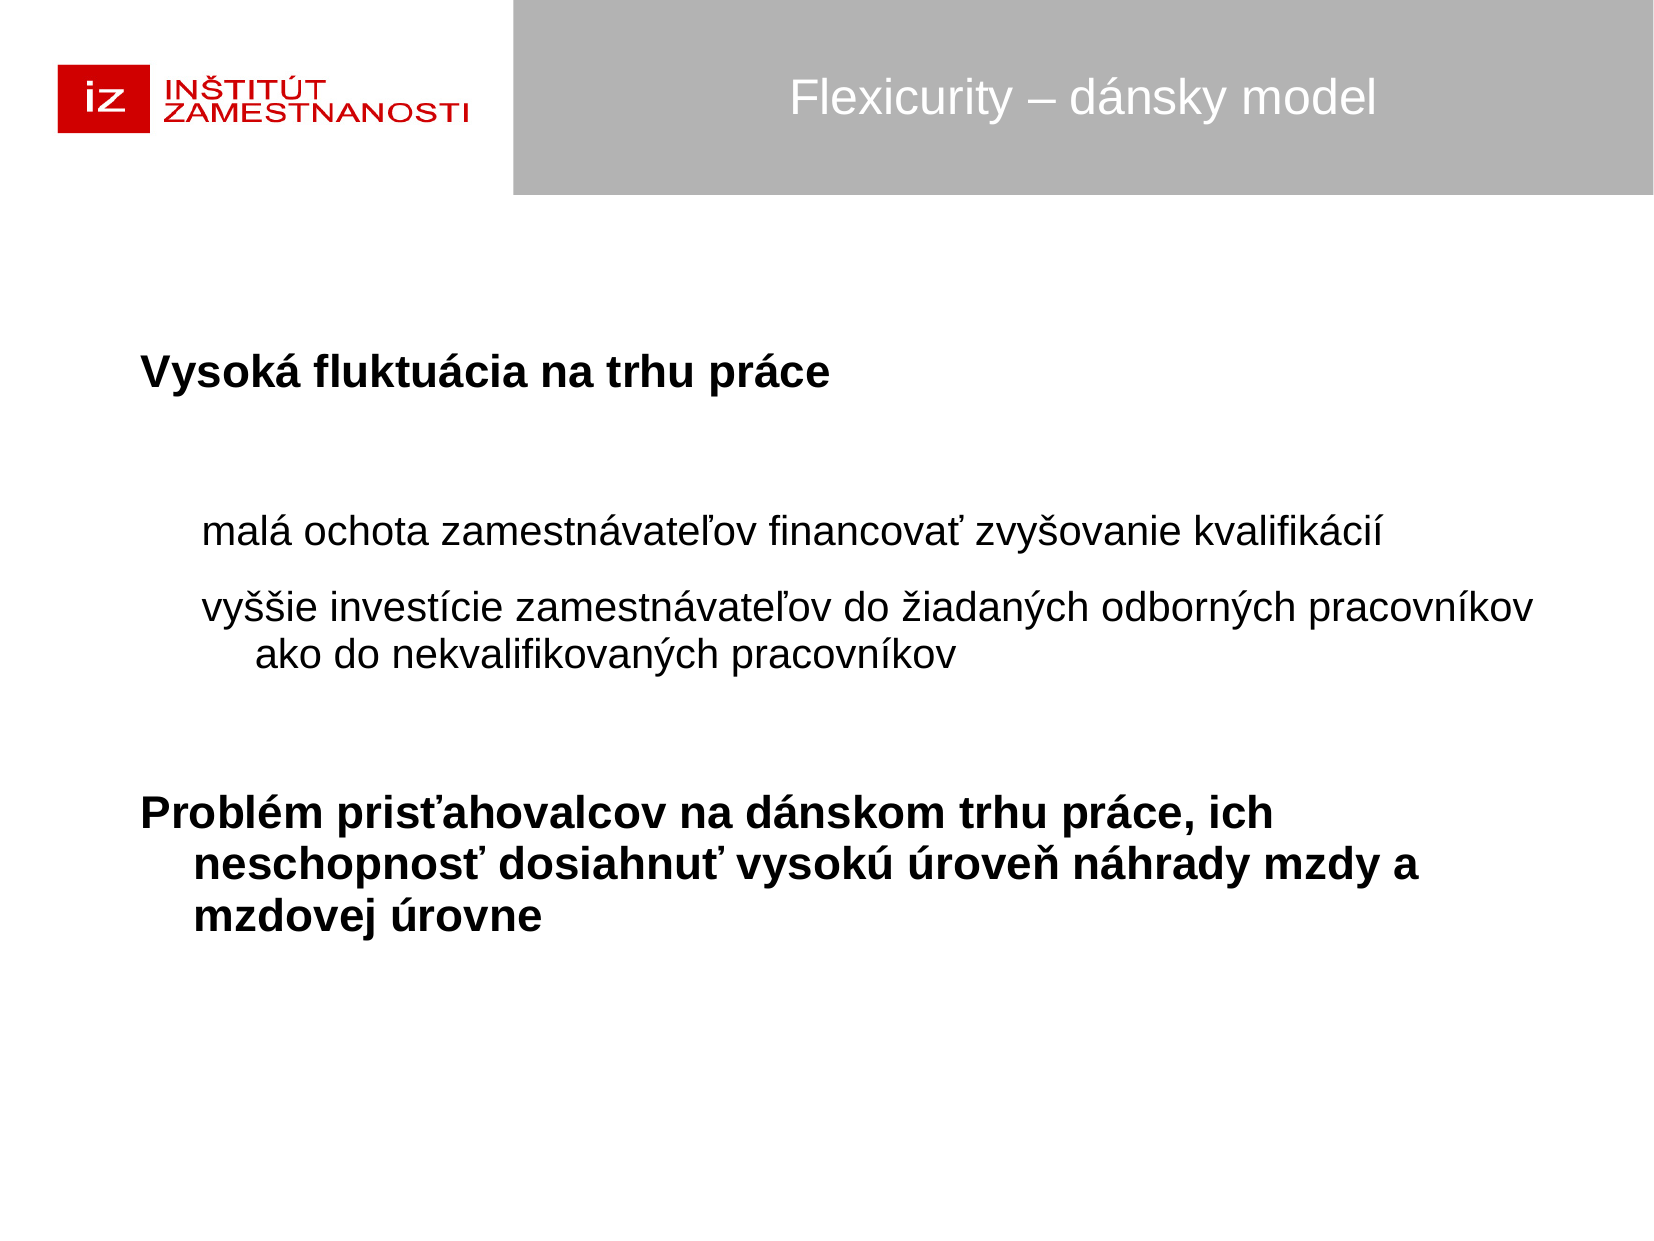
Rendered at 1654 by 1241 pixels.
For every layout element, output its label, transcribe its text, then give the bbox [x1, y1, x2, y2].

picture [6, 5, 513, 189]
text_box [0, 0, 1654, 196]
text_box Flexicurity – dánsky model [513, 0, 1654, 195]
list Vysoká fluktuácia na trhu práce malá ochota zamestnávateľov financovať zvyšovanie kvalifikácií vyššie investície zamestnávateľov do žiadaných odborných pracovníkov ako do nekvalifikovaných pracovníkov Problém prisťahovalcov na dánskom trhu práce, ich neschopnosť dosiahnuť vysokú úroveň náhrady mzdy a mzdovej úrovne [123, 346, 1536, 1214]
